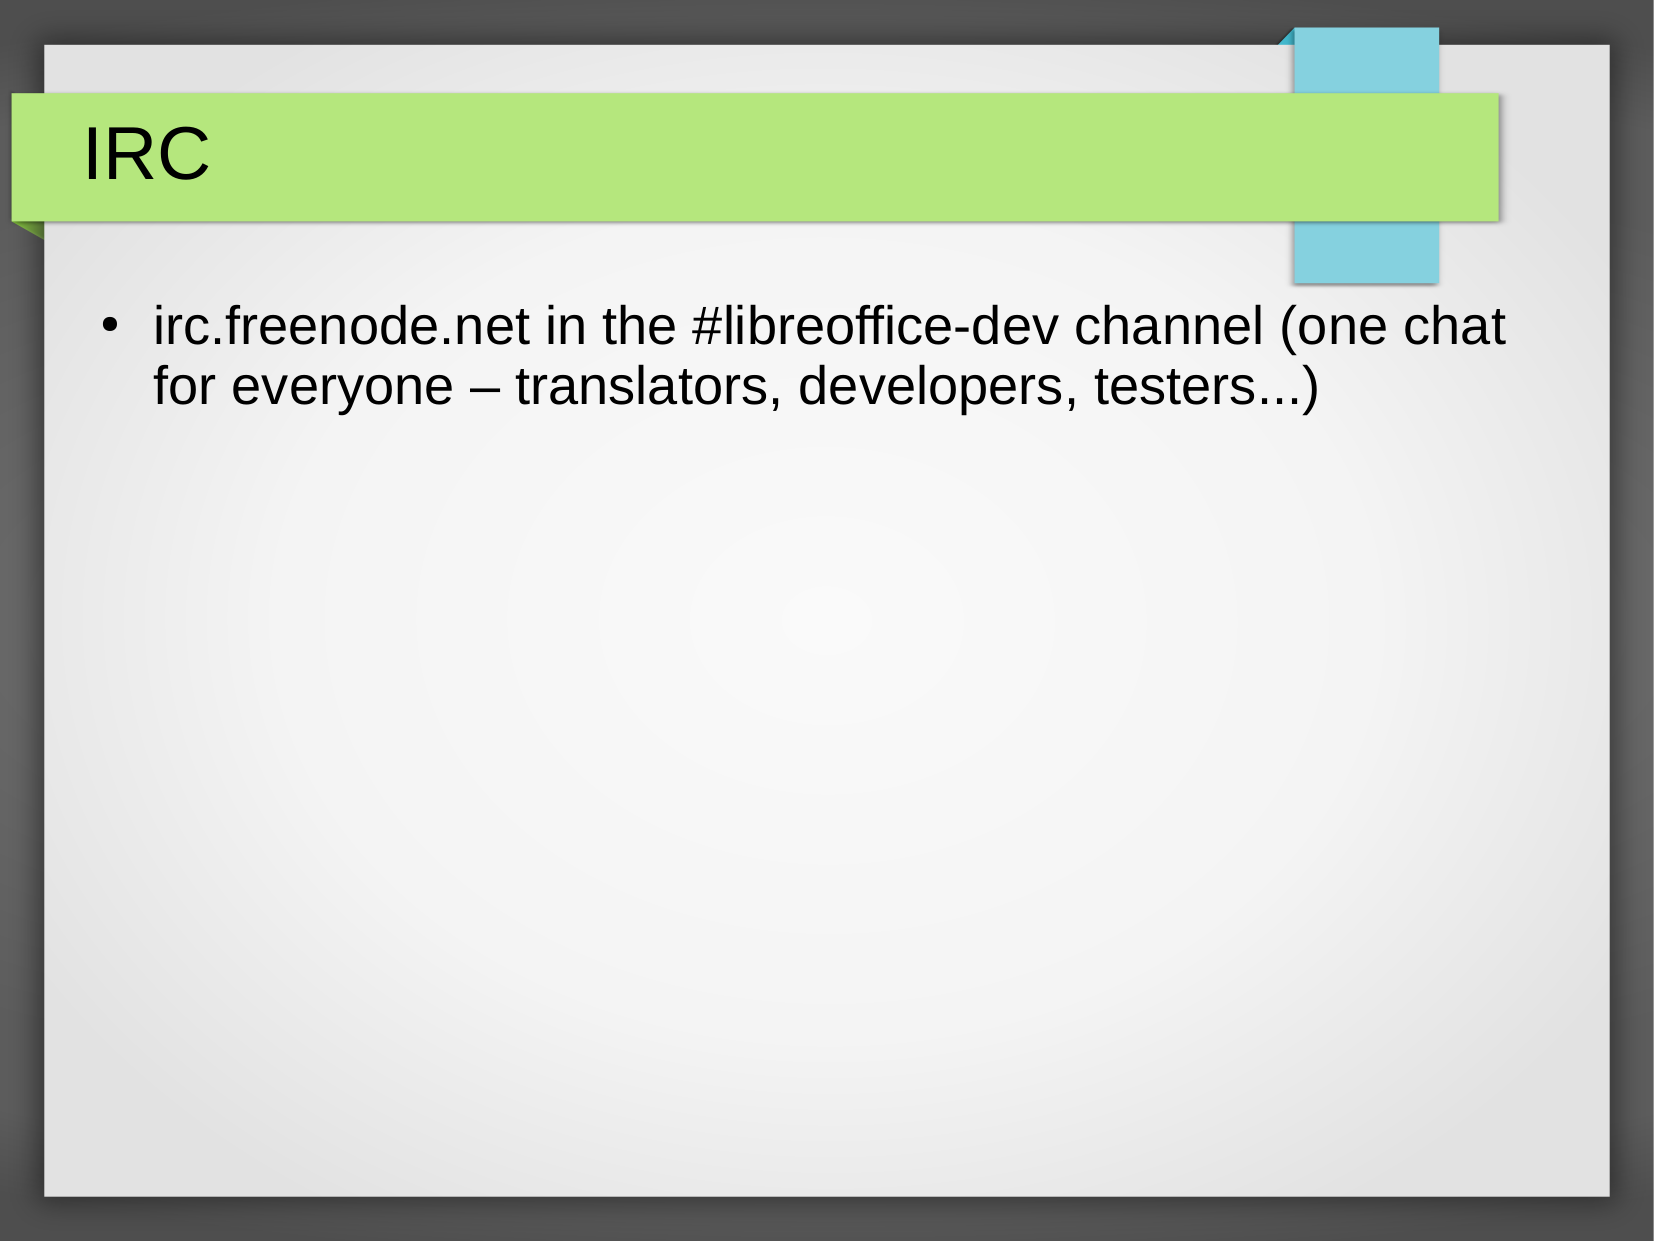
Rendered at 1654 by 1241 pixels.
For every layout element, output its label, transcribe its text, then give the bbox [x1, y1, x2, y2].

list irc.freenode.net in the #libreoffice-dev channel (one chat for everyone – translators, developers, testers...) [82, 295, 1571, 1015]
picture [0, 0, 1654, 1241]
title IRC [82, 94, 1264, 213]
